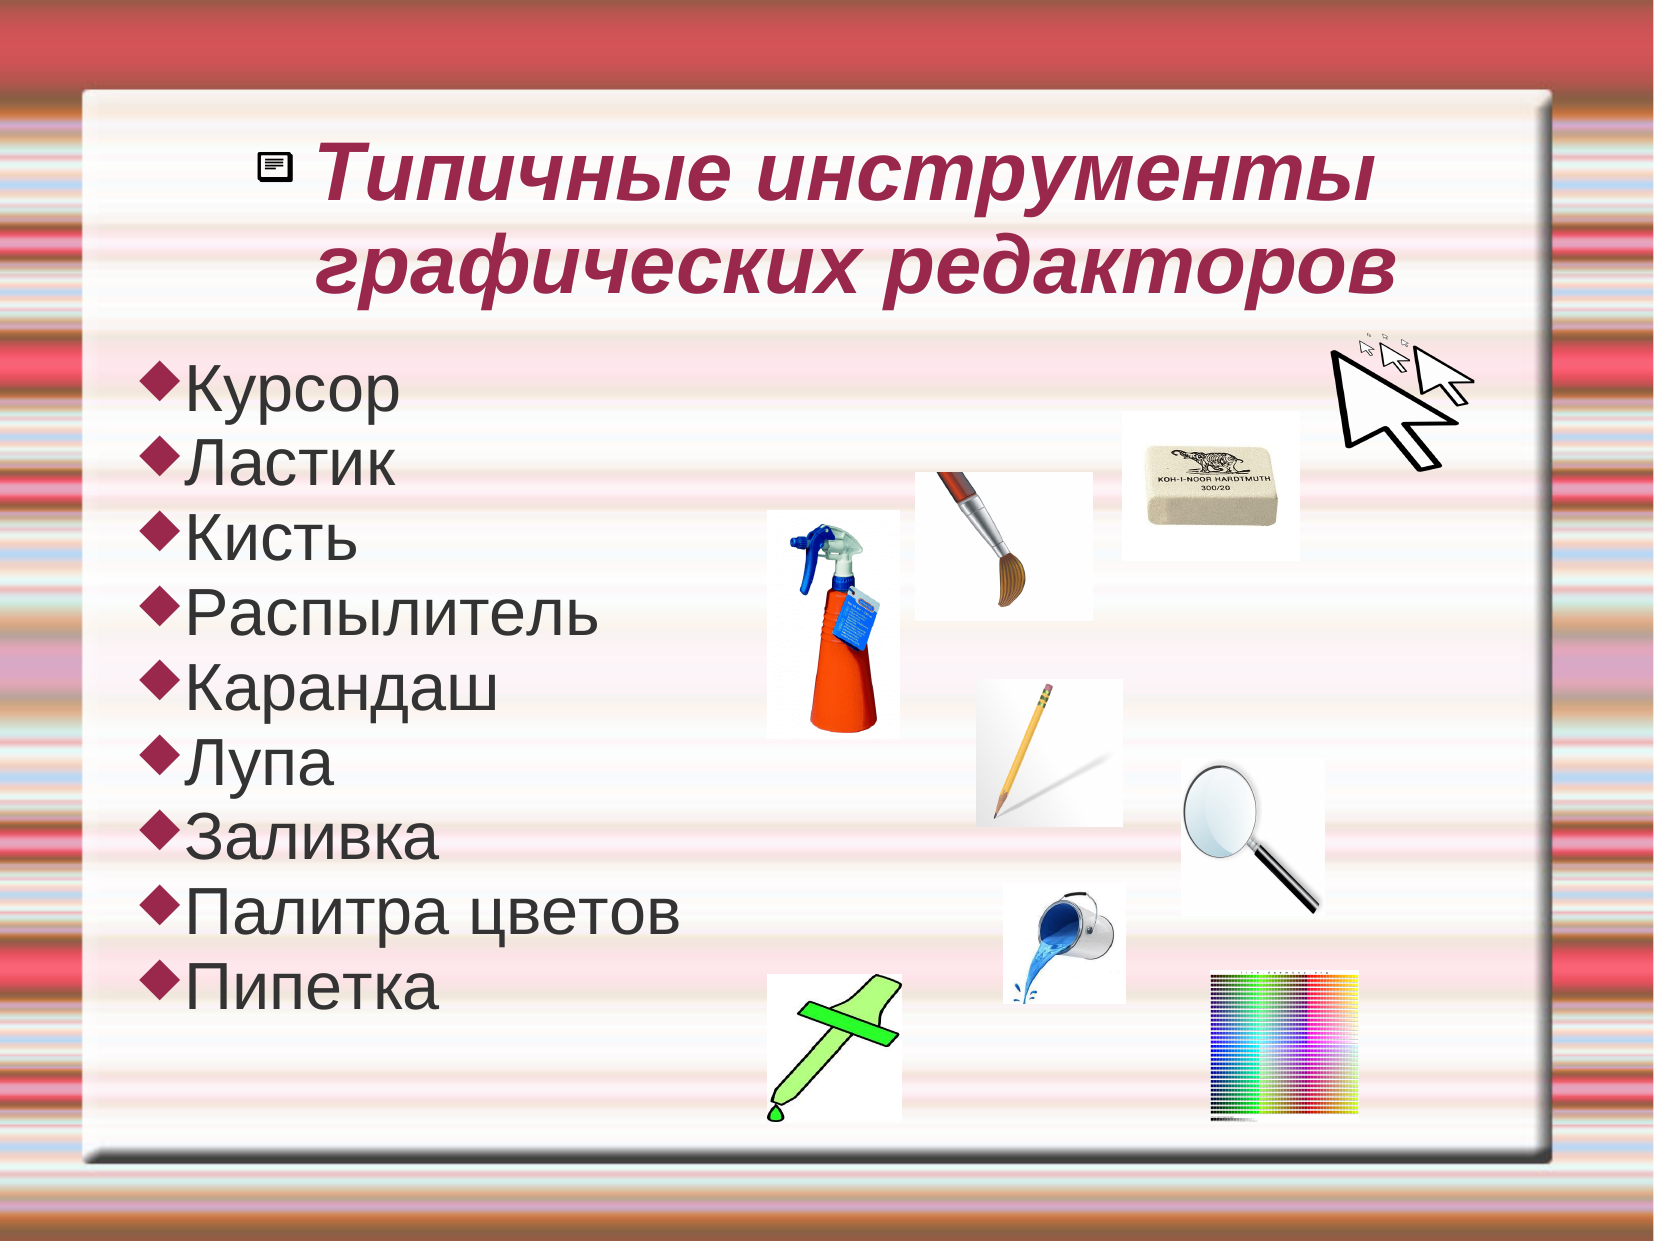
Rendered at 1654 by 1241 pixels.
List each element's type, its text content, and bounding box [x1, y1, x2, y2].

list Курсор Ластик Кисть Распылитель Карандаш Лупа Заливка Палитра цветов Пипетка [134, 350, 1516, 1132]
picture [0, 0, 1654, 1241]
title Типичные инструменты графических редакторов [121, 114, 1534, 322]
